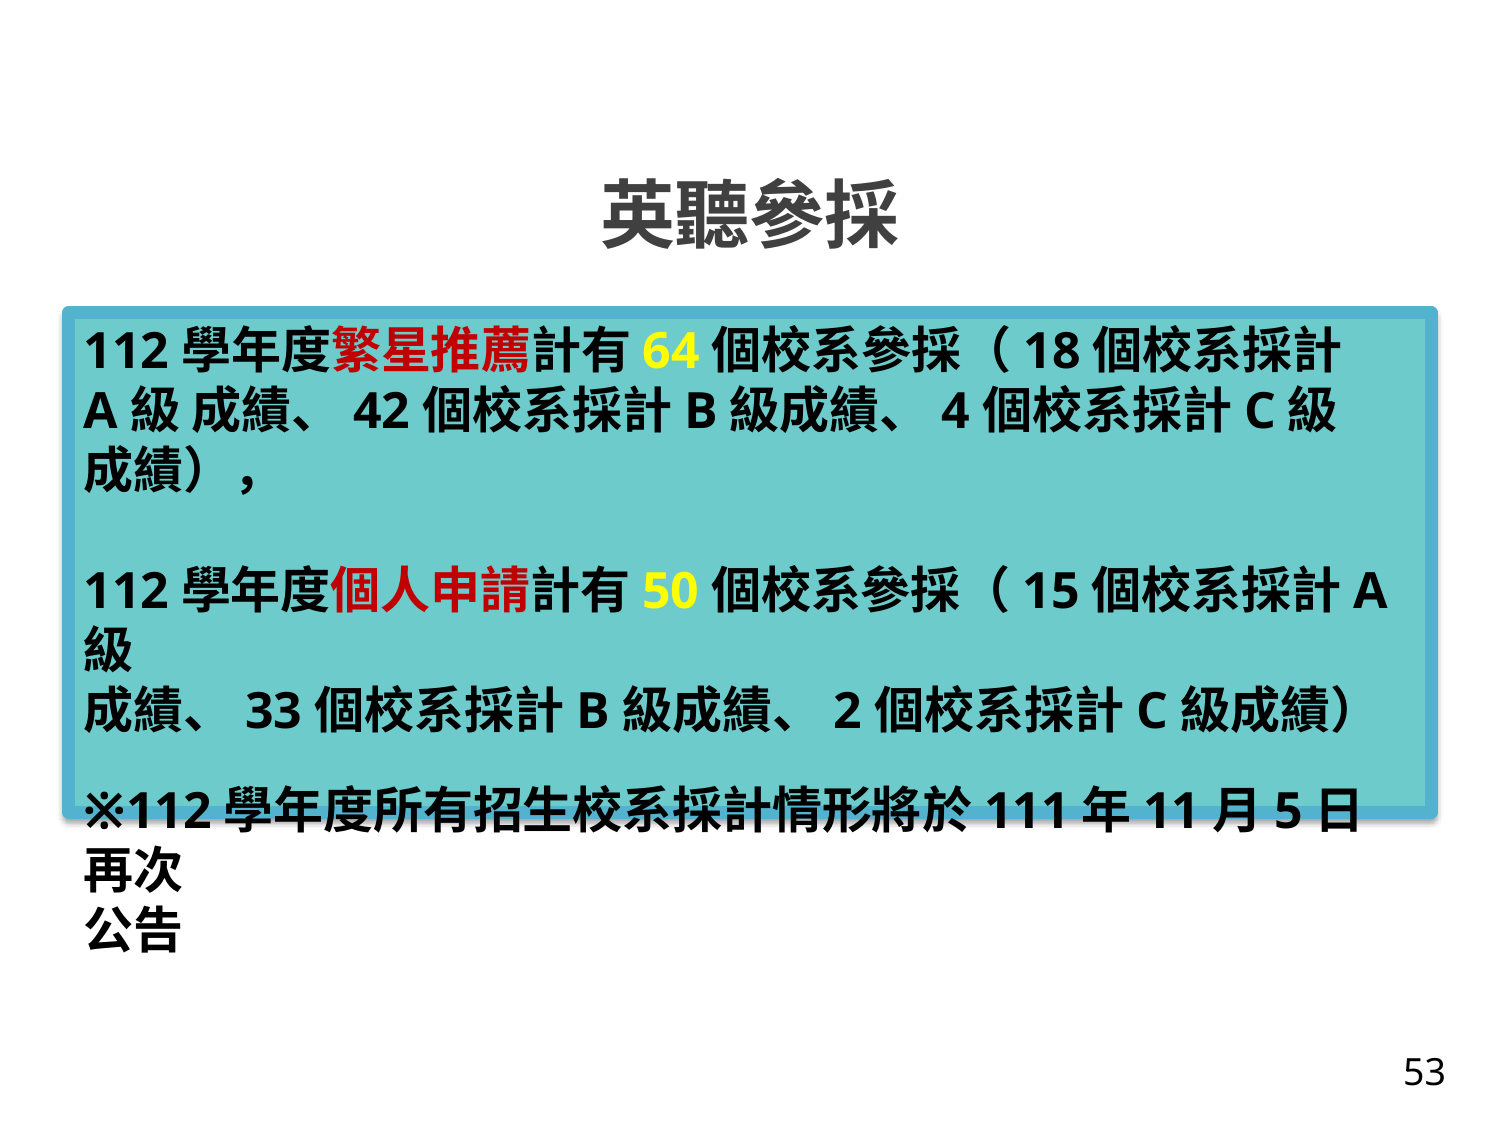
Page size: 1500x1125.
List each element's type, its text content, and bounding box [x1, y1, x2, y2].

text_box [550, 801, 579, 806]
text_box [334, 801, 342, 806]
text_box [867, 801, 884, 806]
text_box [1089, 801, 1106, 806]
text_box 53 [1396, 1055, 1451, 1102]
text_box [147, 801, 160, 806]
text_box [1284, 801, 1322, 806]
text_box [208, 801, 230, 806]
picture [45, 302, 1446, 845]
text_box [616, 801, 631, 806]
text_box [906, 801, 928, 806]
text_box [650, 801, 679, 806]
text_box [847, 801, 863, 806]
text_box [266, 801, 279, 806]
text_box [304, 801, 329, 806]
text_box [501, 801, 513, 806]
text_box [968, 801, 990, 806]
text_box [715, 801, 755, 806]
text_box 112學年度繁星推薦計有64個校系參採（18個校系採計A級 成績、42個校系採計B級成績、4個校系採計C級成績）， 112學年度個人申請計有50個校系參採（15個校系採計A級 成績、33個校系採計B級成績、2個校系採計C級成績） ※112學年度所有招生校系採計情形將於111年11月5日再次 公告 [81, 316, 1396, 801]
text_box [1357, 319, 1425, 806]
text_box [113, 801, 132, 806]
text_box [586, 801, 596, 806]
text_box [889, 801, 898, 806]
text_box [1005, 801, 1018, 806]
text_box [175, 801, 201, 806]
text_box [761, 801, 774, 806]
text_box [363, 801, 377, 806]
text_box [281, 801, 298, 806]
text_box [1164, 801, 1177, 806]
text_box [1062, 801, 1087, 806]
text_box [685, 801, 693, 806]
text_box [1033, 801, 1047, 806]
text_box [1192, 801, 1221, 806]
text_box [1328, 801, 1350, 805]
text_box [696, 801, 711, 806]
text_box [1112, 801, 1149, 806]
text_box [600, 801, 612, 806]
text_box [99, 801, 109, 806]
text_box [465, 801, 480, 806]
text_box [820, 801, 829, 806]
title 英聽參採 [597, 165, 903, 260]
text_box [486, 801, 497, 806]
text_box [1254, 801, 1278, 806]
text_box [934, 801, 945, 806]
text_box [531, 801, 544, 806]
text_box [950, 801, 965, 806]
text_box [75, 319, 96, 806]
text_box [406, 801, 434, 806]
